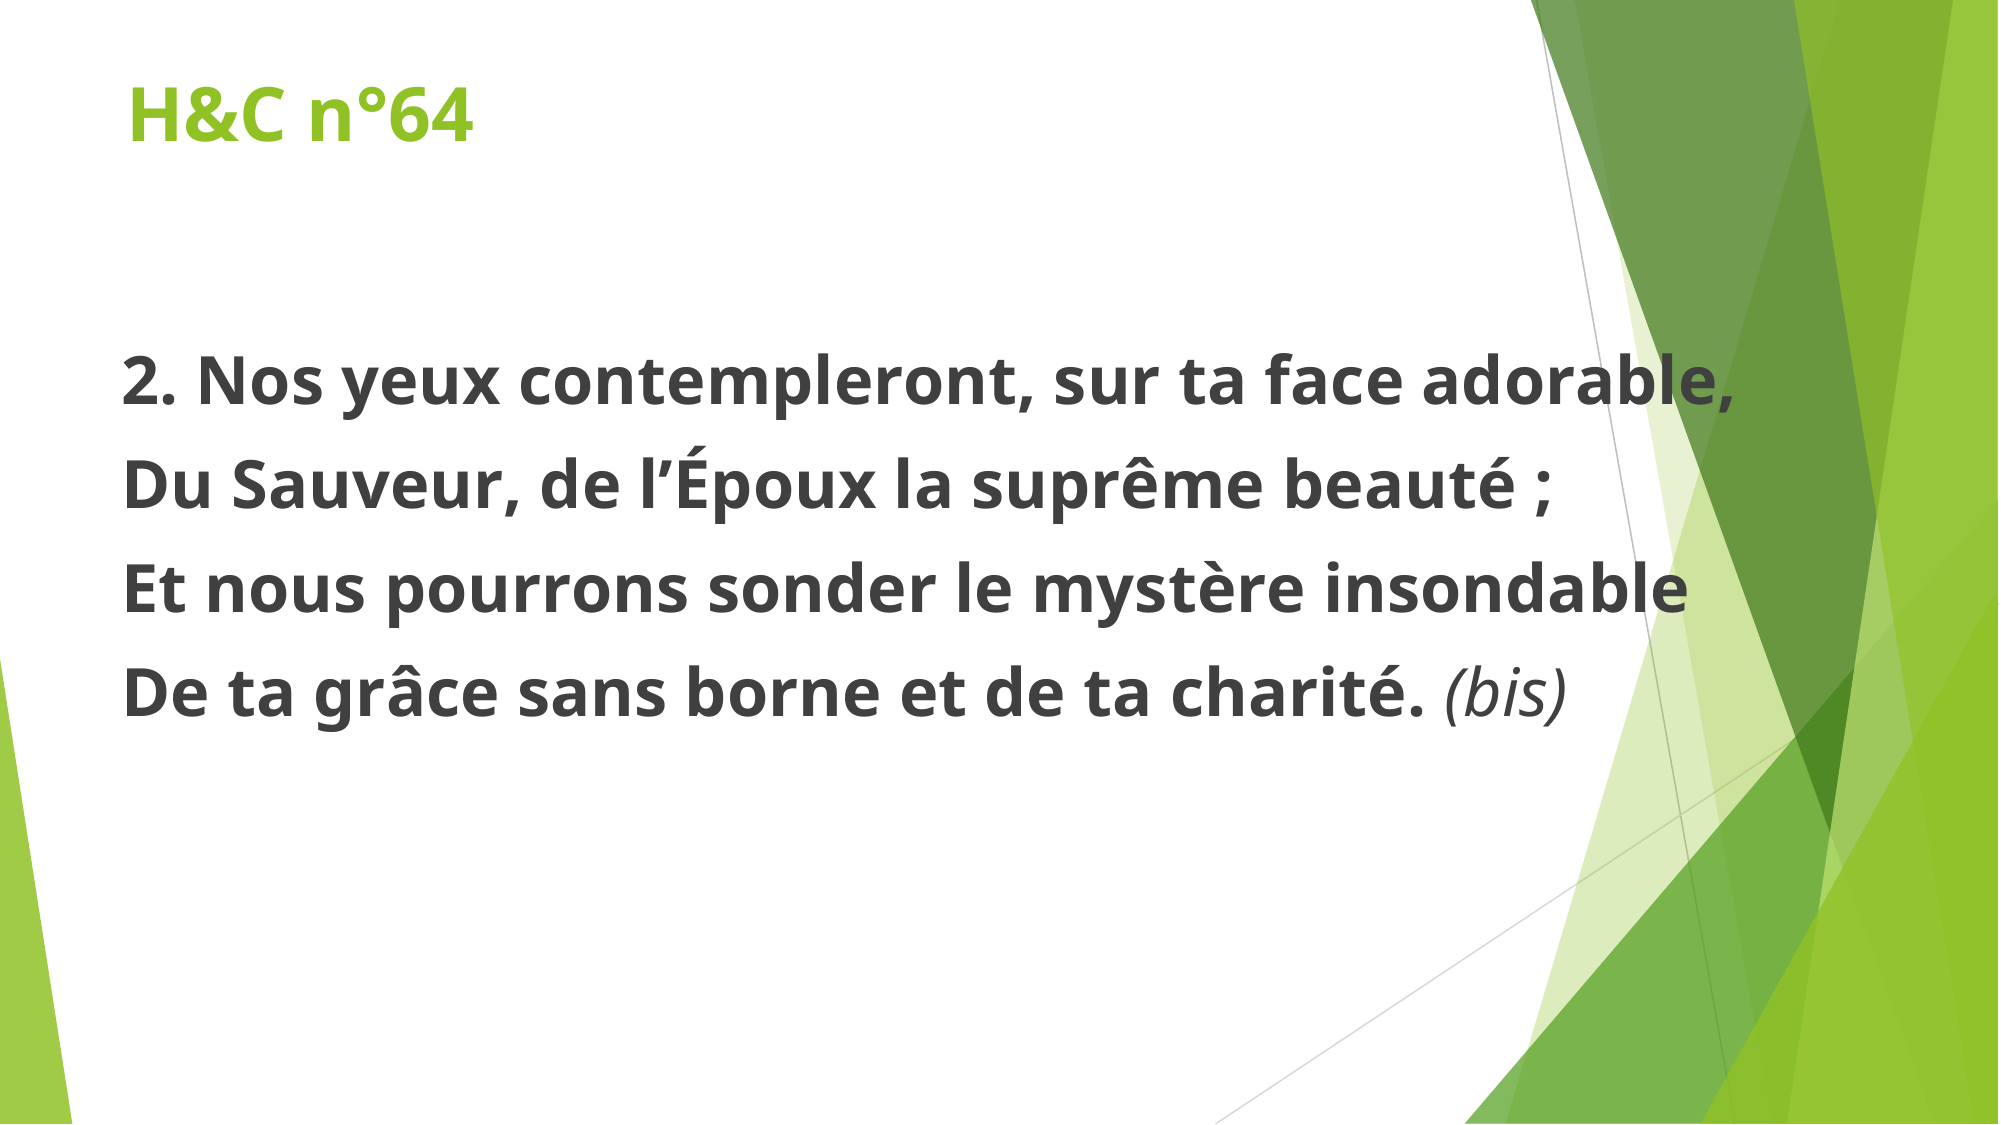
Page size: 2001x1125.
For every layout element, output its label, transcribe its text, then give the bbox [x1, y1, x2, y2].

text_box H&C n°64 [111, 59, 1522, 154]
text_box 2. Nos yeux contempleront, sur ta face adorable, Du Sauveur, de l’Époux la suprême beauté ; Et nous pourrons sonder le mystère insondable De ta grâce sans borne et de ta charité. (bis) [106, 318, 1961, 1075]
